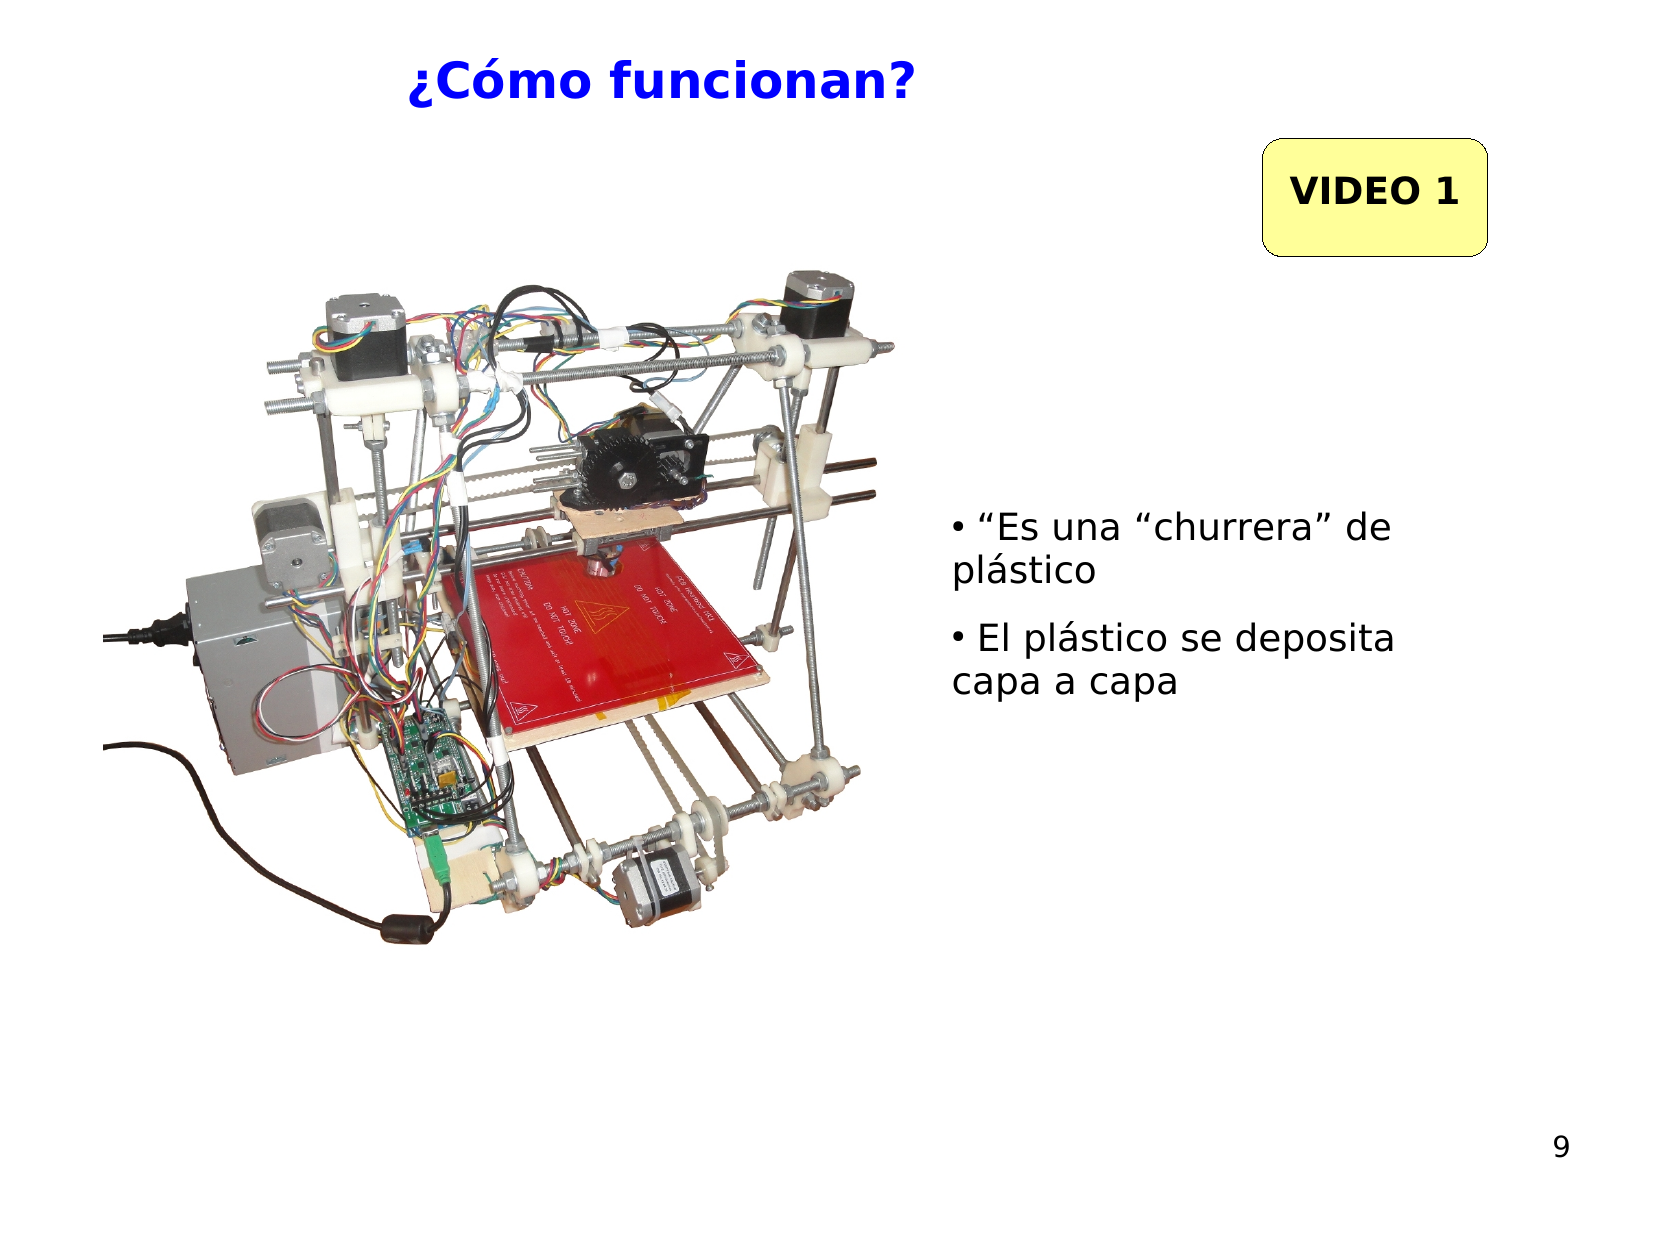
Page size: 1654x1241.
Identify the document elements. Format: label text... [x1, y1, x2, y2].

text_box ¿Cómo funcionan? [391, 44, 994, 118]
text_box [1262, 138, 1488, 257]
picture [103, 216, 926, 981]
text_box VIDEO 1 [1261, 162, 1481, 226]
text_box “Es una “churrera” de plástico El plástico se deposita capa a capa [936, 498, 1501, 778]
